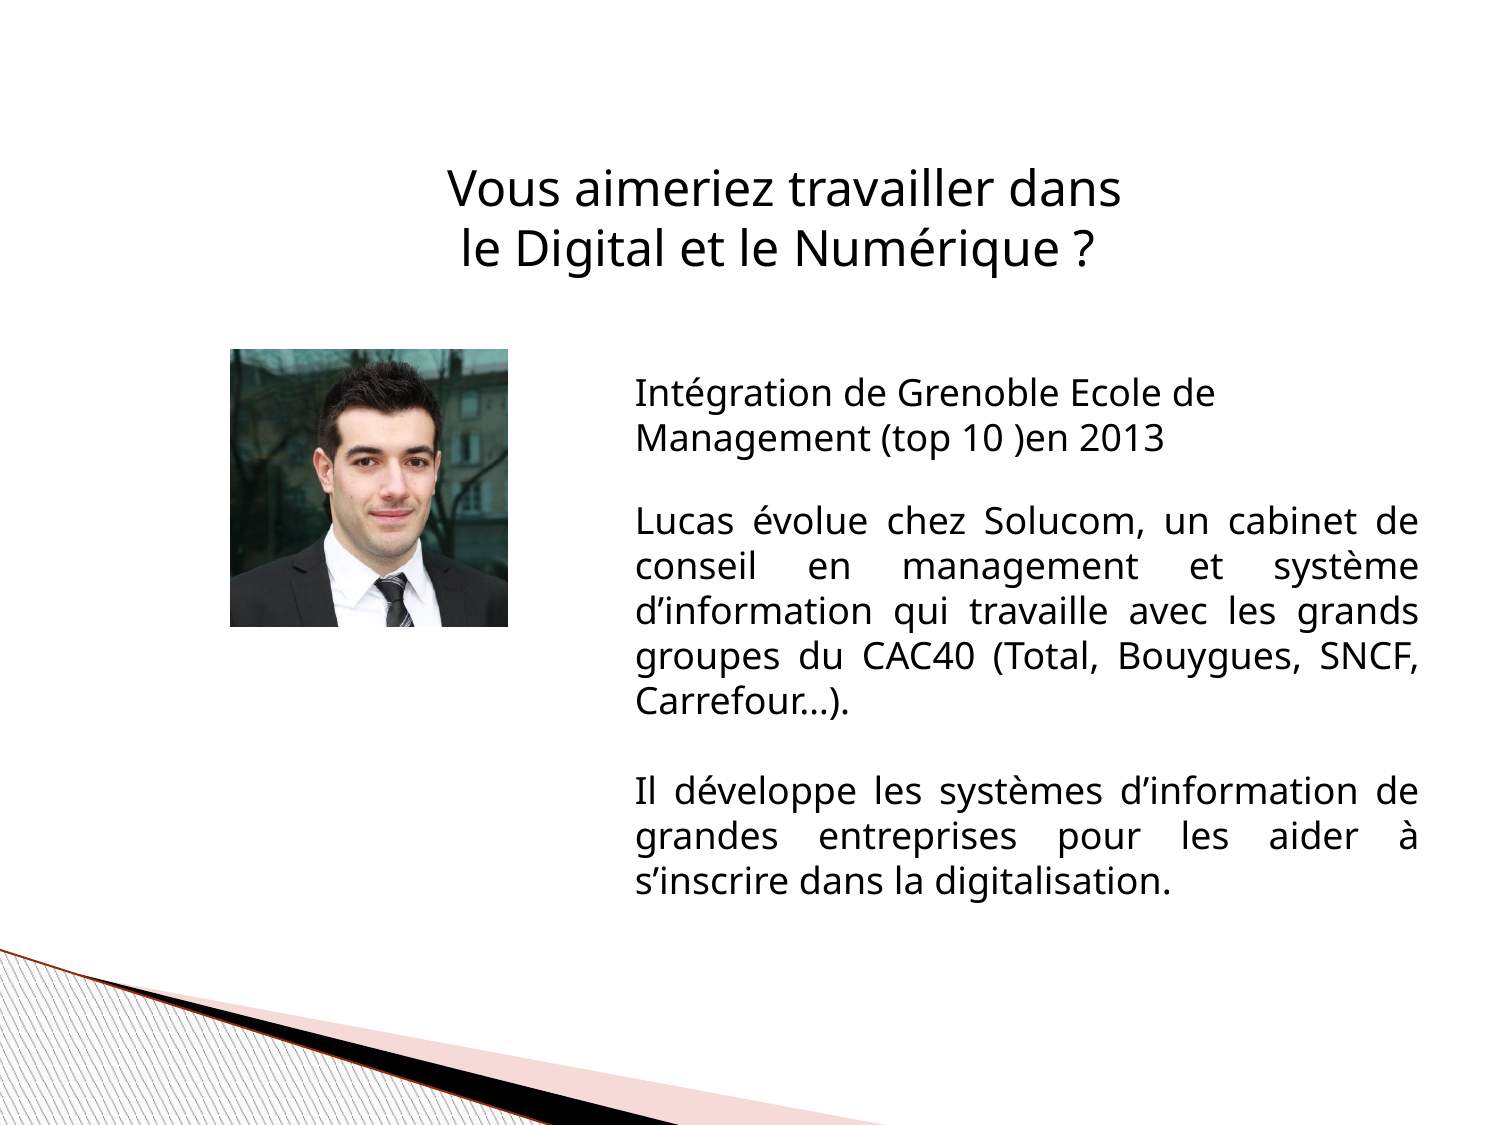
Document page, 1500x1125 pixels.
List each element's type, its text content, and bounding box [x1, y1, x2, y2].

text_box Intégration de Grenoble Ecole de Management (top 10 )en 2013 [620, 361, 1459, 512]
picture [0, 952, 543, 1125]
picture [230, 349, 508, 627]
text_box Lucas évolue chez Solucom, un cabinet de conseil en management et système d’information qui travaille avec les grands groupes du CAC40 (Total, Bouygues, SNCF, Carrefour…). Il développe les systèmes d’information de grandes entreprises pour les aider à s’inscrire dans la digitalisation. [620, 512, 1436, 910]
text_box Vous aimeriez travailler dans le Digital et le Numérique ? [206, 148, 1376, 284]
